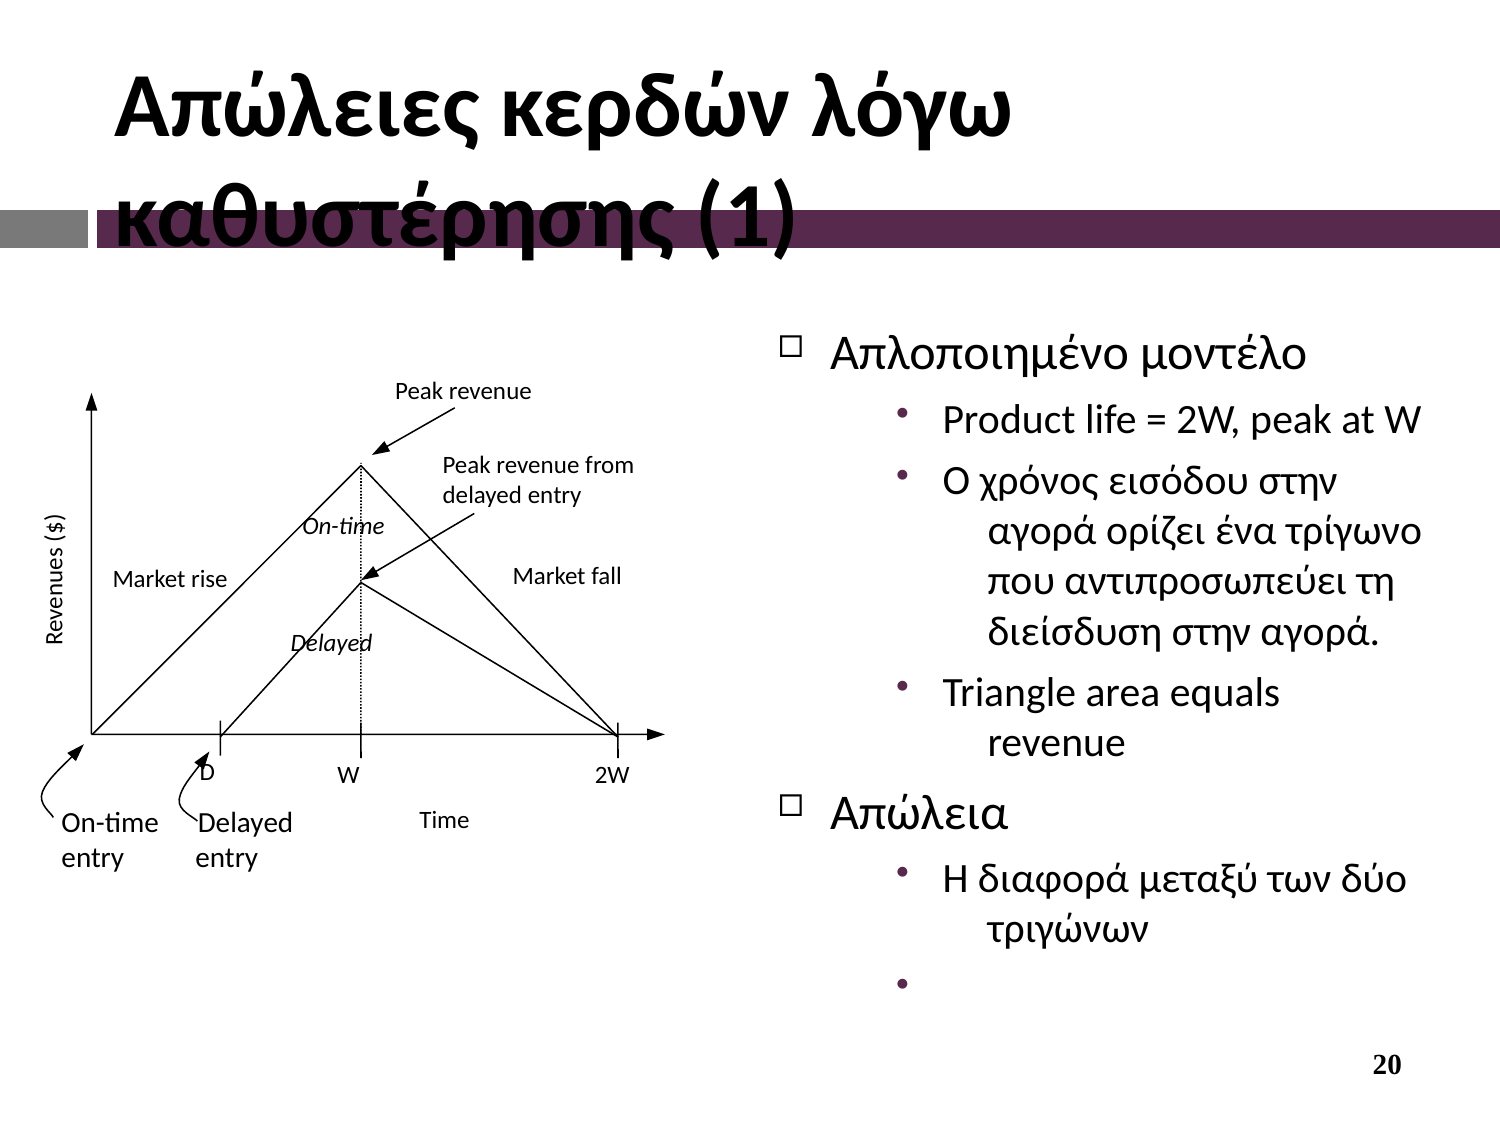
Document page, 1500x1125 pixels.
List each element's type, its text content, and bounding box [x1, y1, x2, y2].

text_box [1312, 1025, 1463, 1101]
list Απλοποιημένο μοντέλο Product life = 2W, peak at W Ο χρόνος εισόδου στην αγορά ορίζει ένα τρίγωνο που αντιπροσωπεύει τη διείσδυση στην αγορά. Triangle area equals revenue Απώλεια Η διαφορά μεταξύ των δύο τριγώνων [762, 312, 1438, 988]
text_box Revenues ($) [37, 400, 85, 646]
text_box W [337, 758, 385, 805]
text_box Time [419, 803, 665, 850]
title Απώλειες κερδών λόγω καθυστέρησης (1) [99, 37, 1438, 201]
text_box 2W [594, 758, 642, 803]
text_box Peak revenue [395, 375, 641, 417]
text_box On-time Delayed entry entry [61, 803, 355, 878]
text_box Market fall [512, 559, 642, 642]
text_box On-time [302, 509, 420, 558]
text_box Market rise [112, 562, 242, 645]
text_box D [199, 755, 245, 793]
text_box Peak revenue from delayed entry [442, 448, 689, 530]
text_box Delayed [290, 626, 455, 674]
